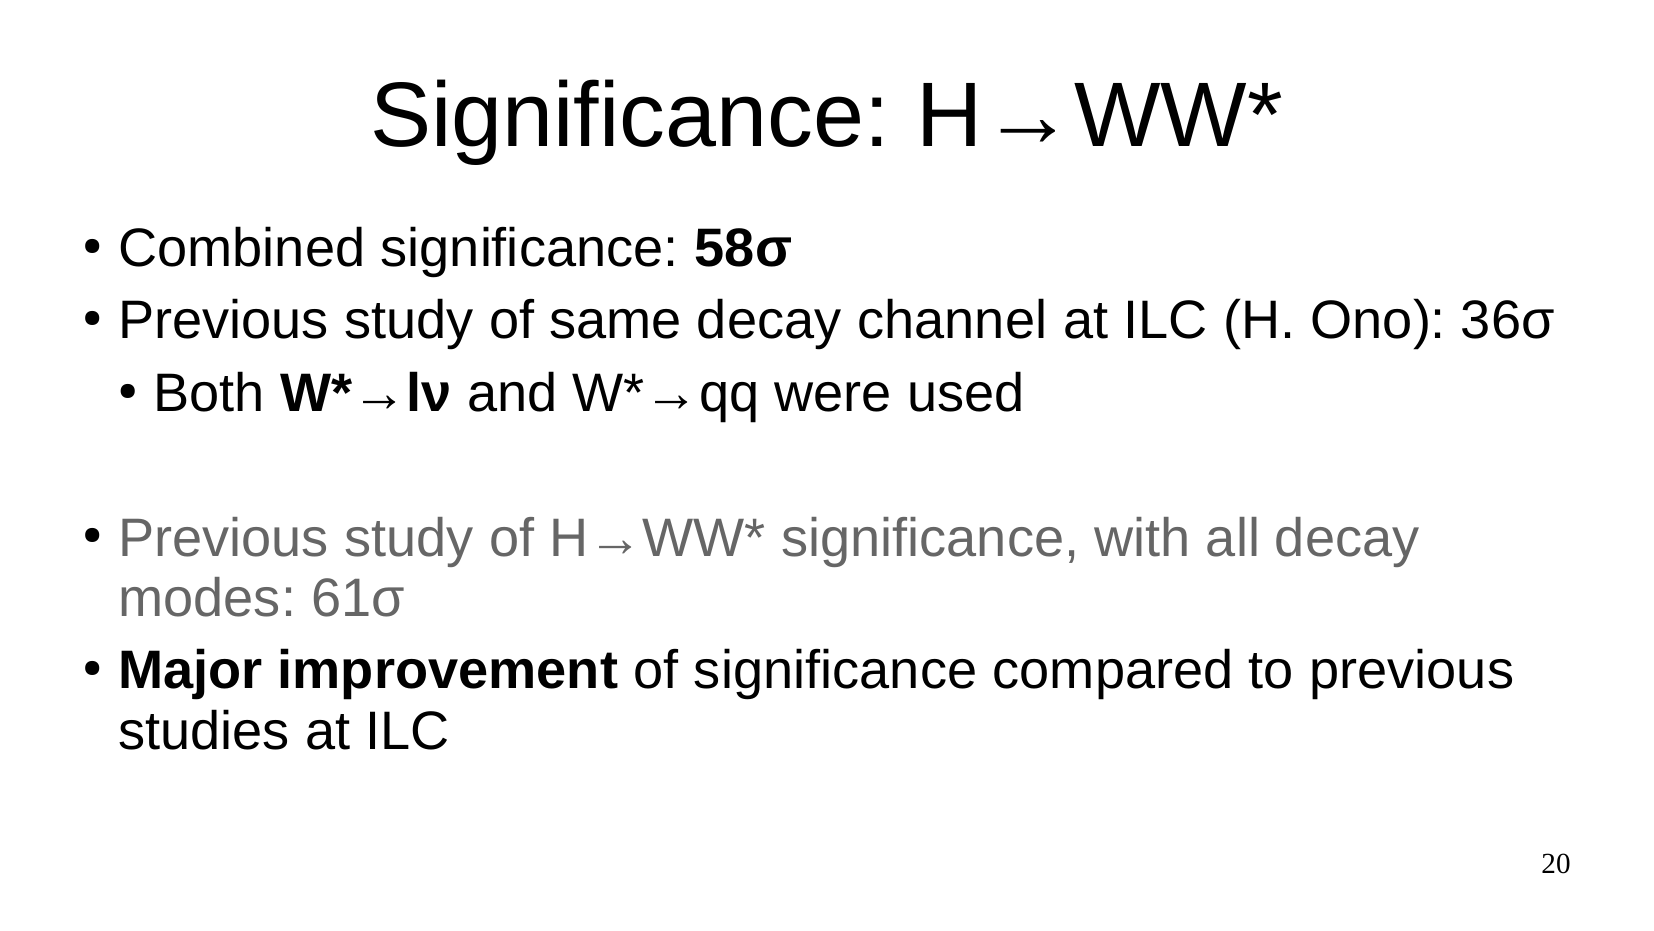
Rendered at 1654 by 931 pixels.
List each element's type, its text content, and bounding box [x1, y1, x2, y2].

subtitle Combined significance: 58σ Previous study of same decay channel at ILC (H. Ono): 36σ Both W*→lν and W*→qq were used Previous study of H→WW* significance, with all decay modes: 61σ Major improvement of significance compared to previous studies at ILC [82, 217, 1571, 761]
title Significance: H→WW* [82, 37, 1571, 193]
